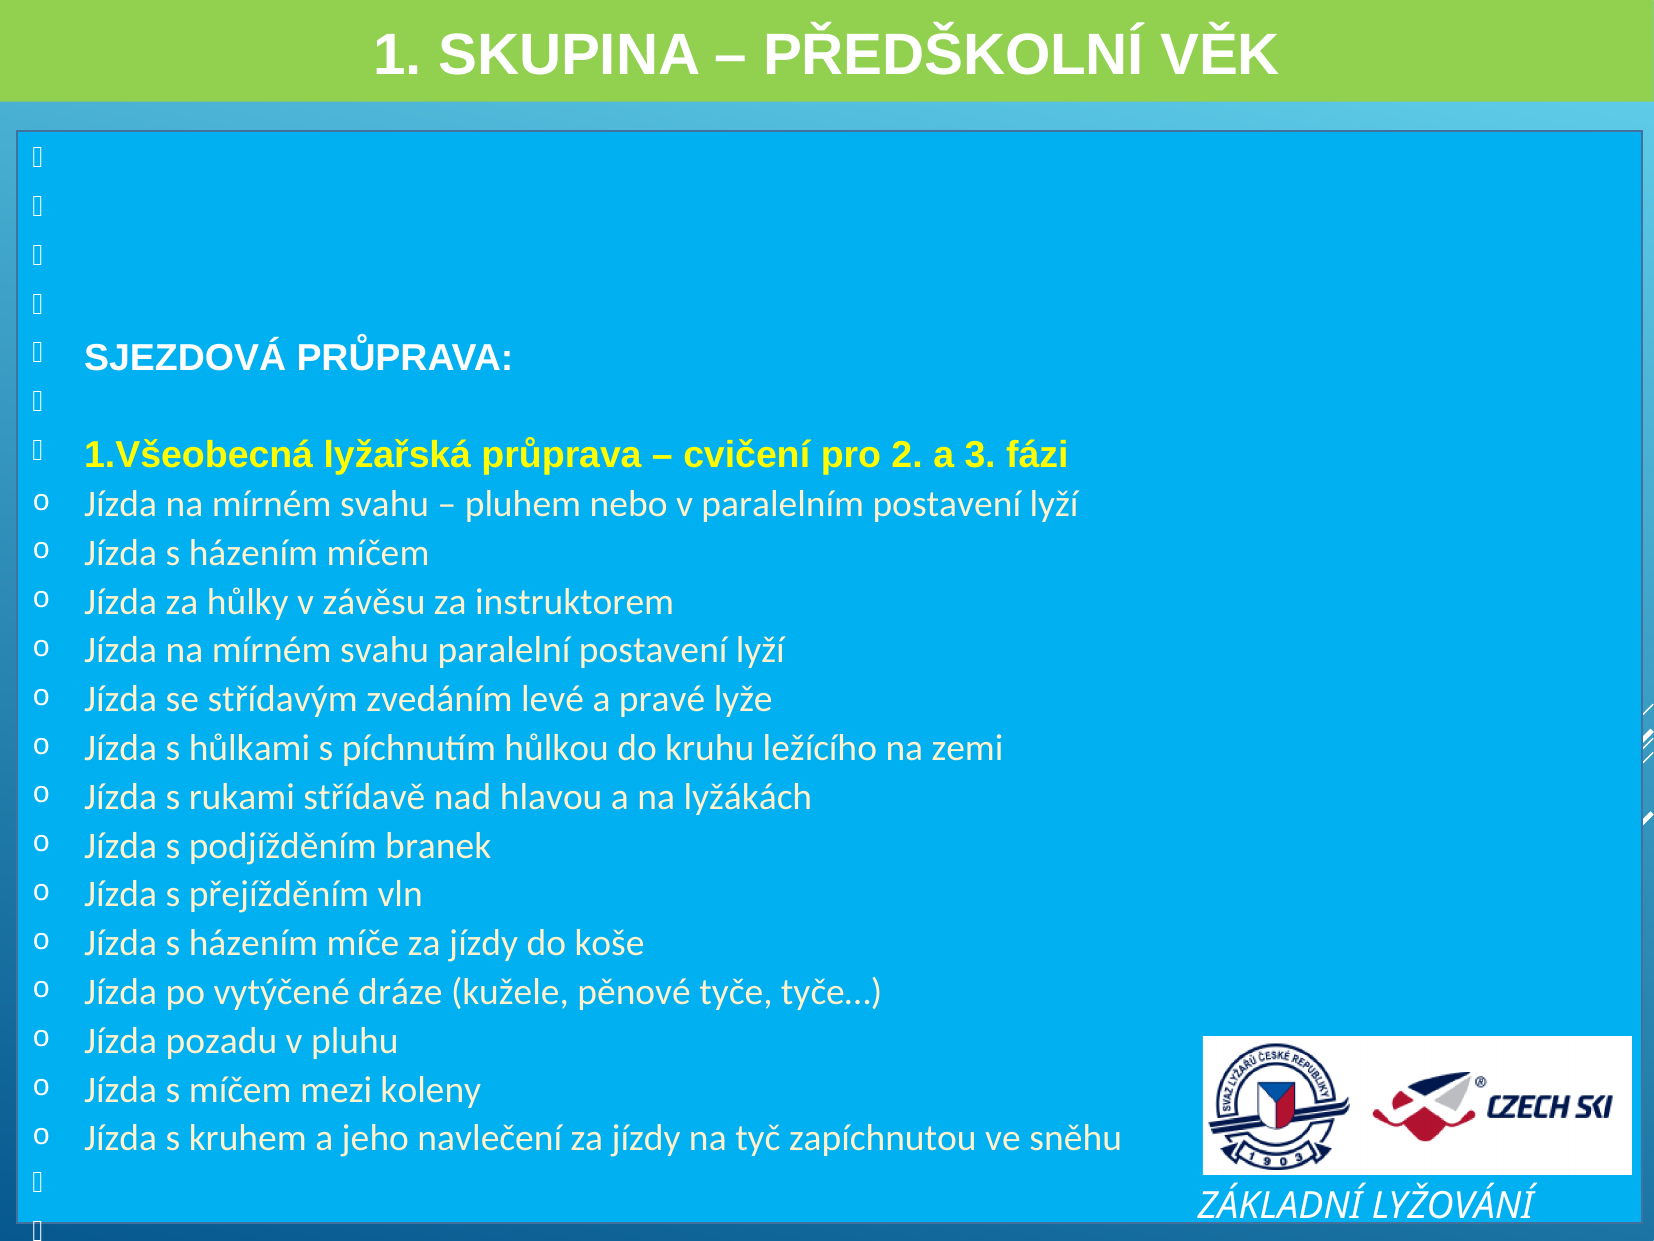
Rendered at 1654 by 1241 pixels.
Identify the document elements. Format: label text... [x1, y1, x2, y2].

title 1. Skupina – předškolní věk [0, 0, 1654, 102]
text_box ZÁKLADNÍ LYŽOVÁNÍ [1182, 1173, 1644, 1235]
picture [1203, 1037, 1631, 1173]
list SJEZDOVÁ PRŮPRAVA: 1.Všeobecná lyžařská průprava – cvičení pro 2. a 3. fázi Jízda na mírném svahu – pluhem nebo v paralelním postavení lyží Jízda s házením míčem Jízda za hůlky v závěsu za instruktorem Jízda na mírném svahu paralelní postavení lyží Jízda se střídavým zvedáním levé a pravé lyže Jízda s hůlkami s píchnutím hůlkou do kruhu ležícího na zemi Jízda s rukami střídavě nad hlavou a na lyžákách Jízda s podjížděním branek Jízda s přejížděním vln Jízda s házením míče za jízdy do koše Jízda po vytýčené dráze (kužele, pěnové tyče, tyče…) Jízda pozadu v pluhu Jízda s míčem mezi koleny Jízda s kruhem a jeho navlečení za jízdy na tyč zapíchnutou ve sněhu [17, 130, 1643, 1223]
